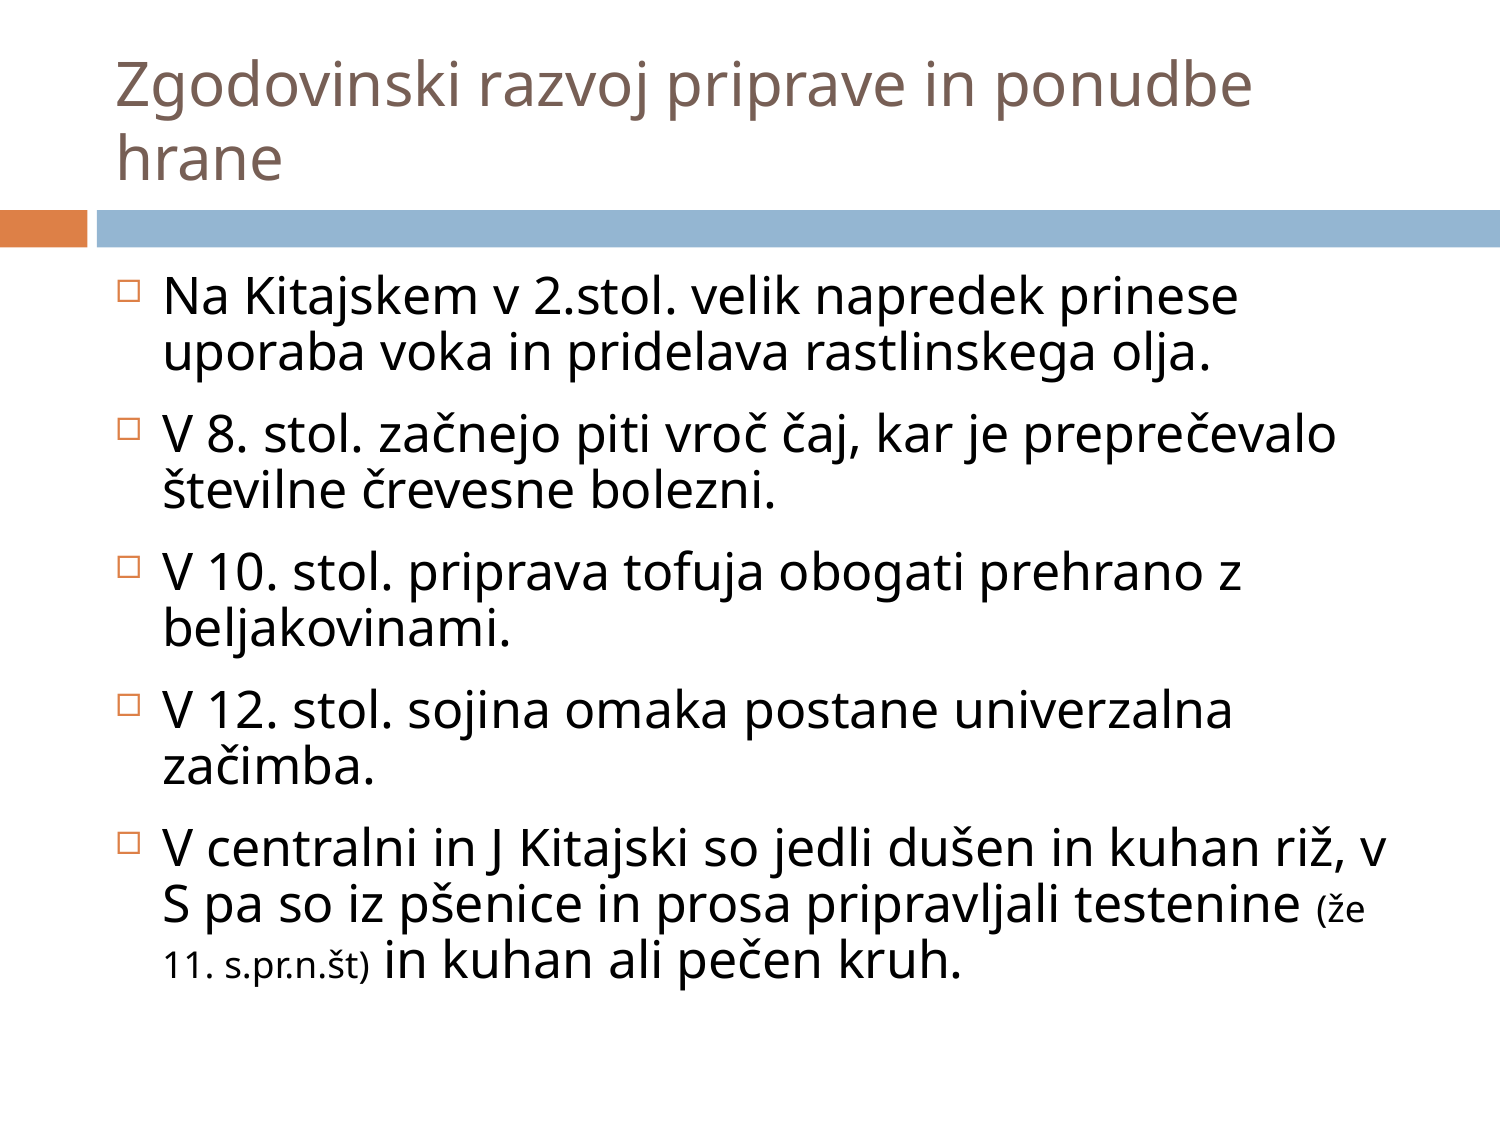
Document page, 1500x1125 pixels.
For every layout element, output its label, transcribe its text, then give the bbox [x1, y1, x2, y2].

title Zgodovinski razvoj priprave in ponudbe hrane [100, 37, 1438, 200]
list Na Kitajskem v 2.stol. velik napredek prinese uporaba voka in pridelava rastlinskega olja. V 8. stol. začnejo piti vroč čaj, kar je preprečevalo številne črevesne bolezni. V 10. stol. priprava tofuja obogati prehrano z beljakovinami. V 12. stol. sojina omaka postane univerzalna začimba. V centralni in J Kitajski so jedli dušen in kuhan riž, v S pa so iz pšenice in prosa pripravljali testenine (že 11. s.pr.n.št) in kuhan ali pečen kruh. [100, 262, 1438, 1000]
